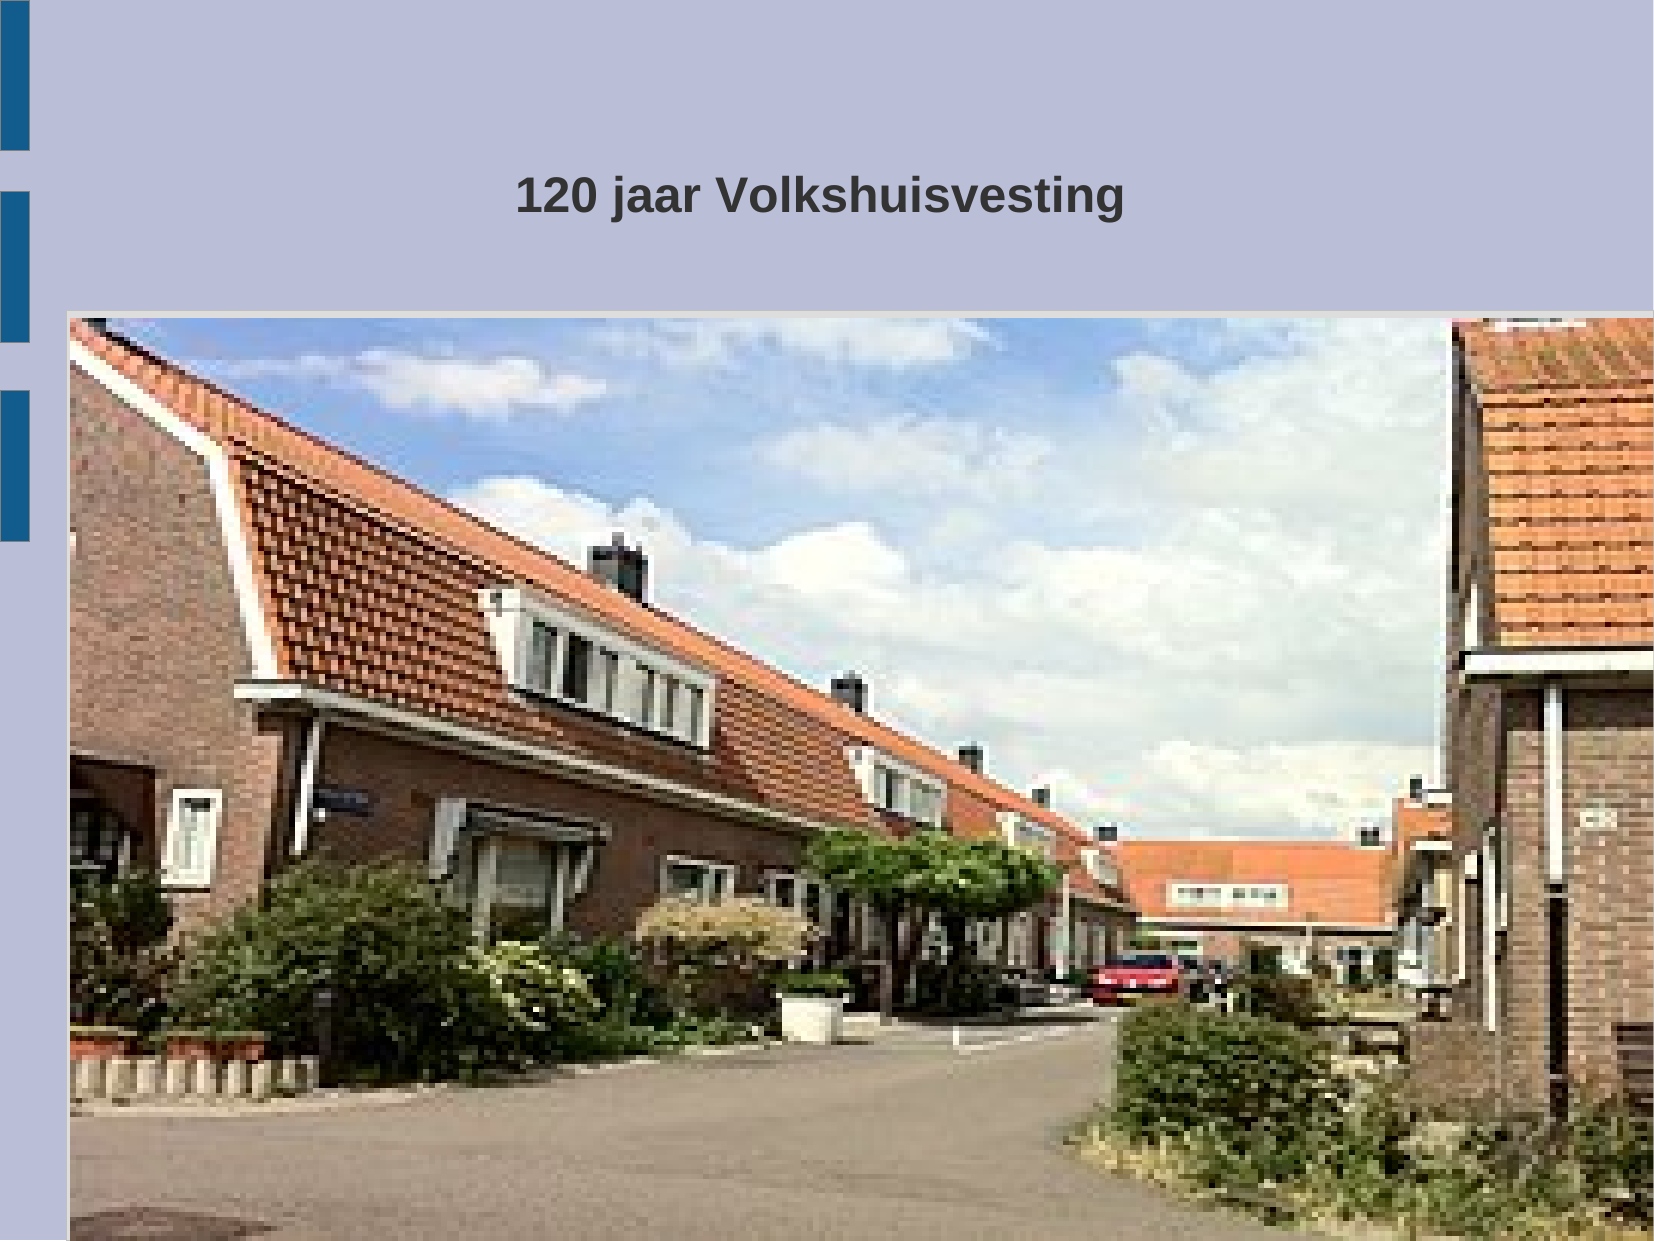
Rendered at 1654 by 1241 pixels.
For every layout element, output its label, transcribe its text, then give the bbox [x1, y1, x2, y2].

picture [70, 318, 1654, 1241]
title 120 jaar Volkshuisvesting [121, 91, 1534, 299]
